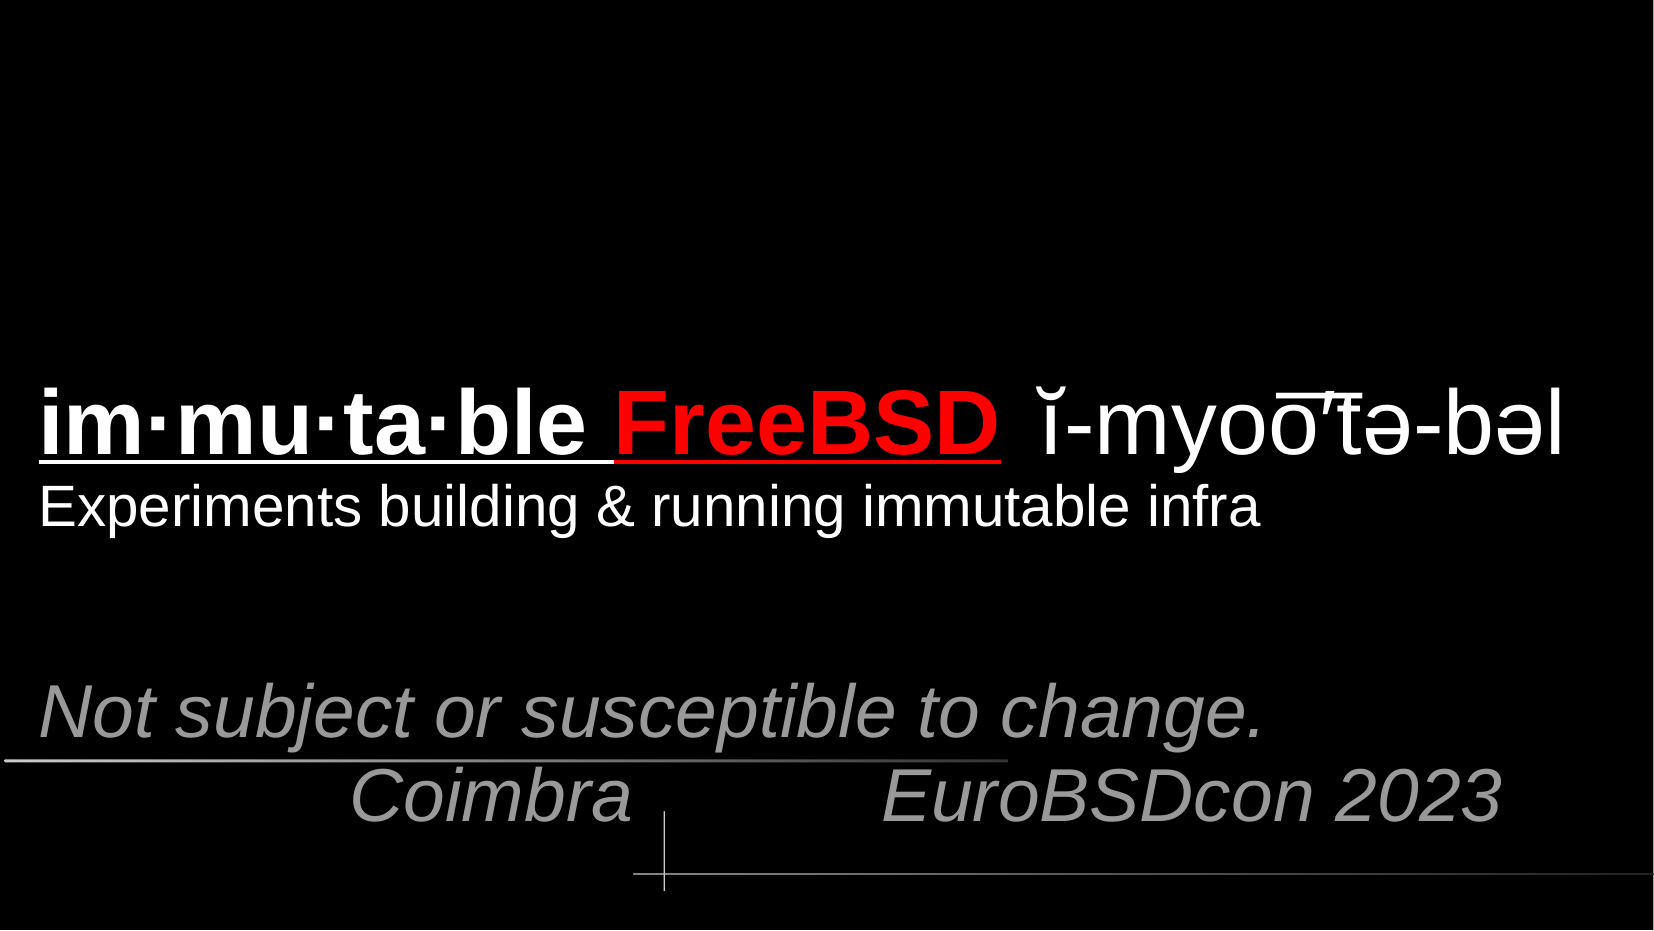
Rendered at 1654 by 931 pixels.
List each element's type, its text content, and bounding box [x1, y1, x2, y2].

title im·​mu·​ta·​ble FreeBSD ĭ-myoo͞′tə-bəl Experiments building & running immutable infra Not subject or susceptible to change. Coimbra EuroBSDcon 2023 [38, 166, 1590, 838]
